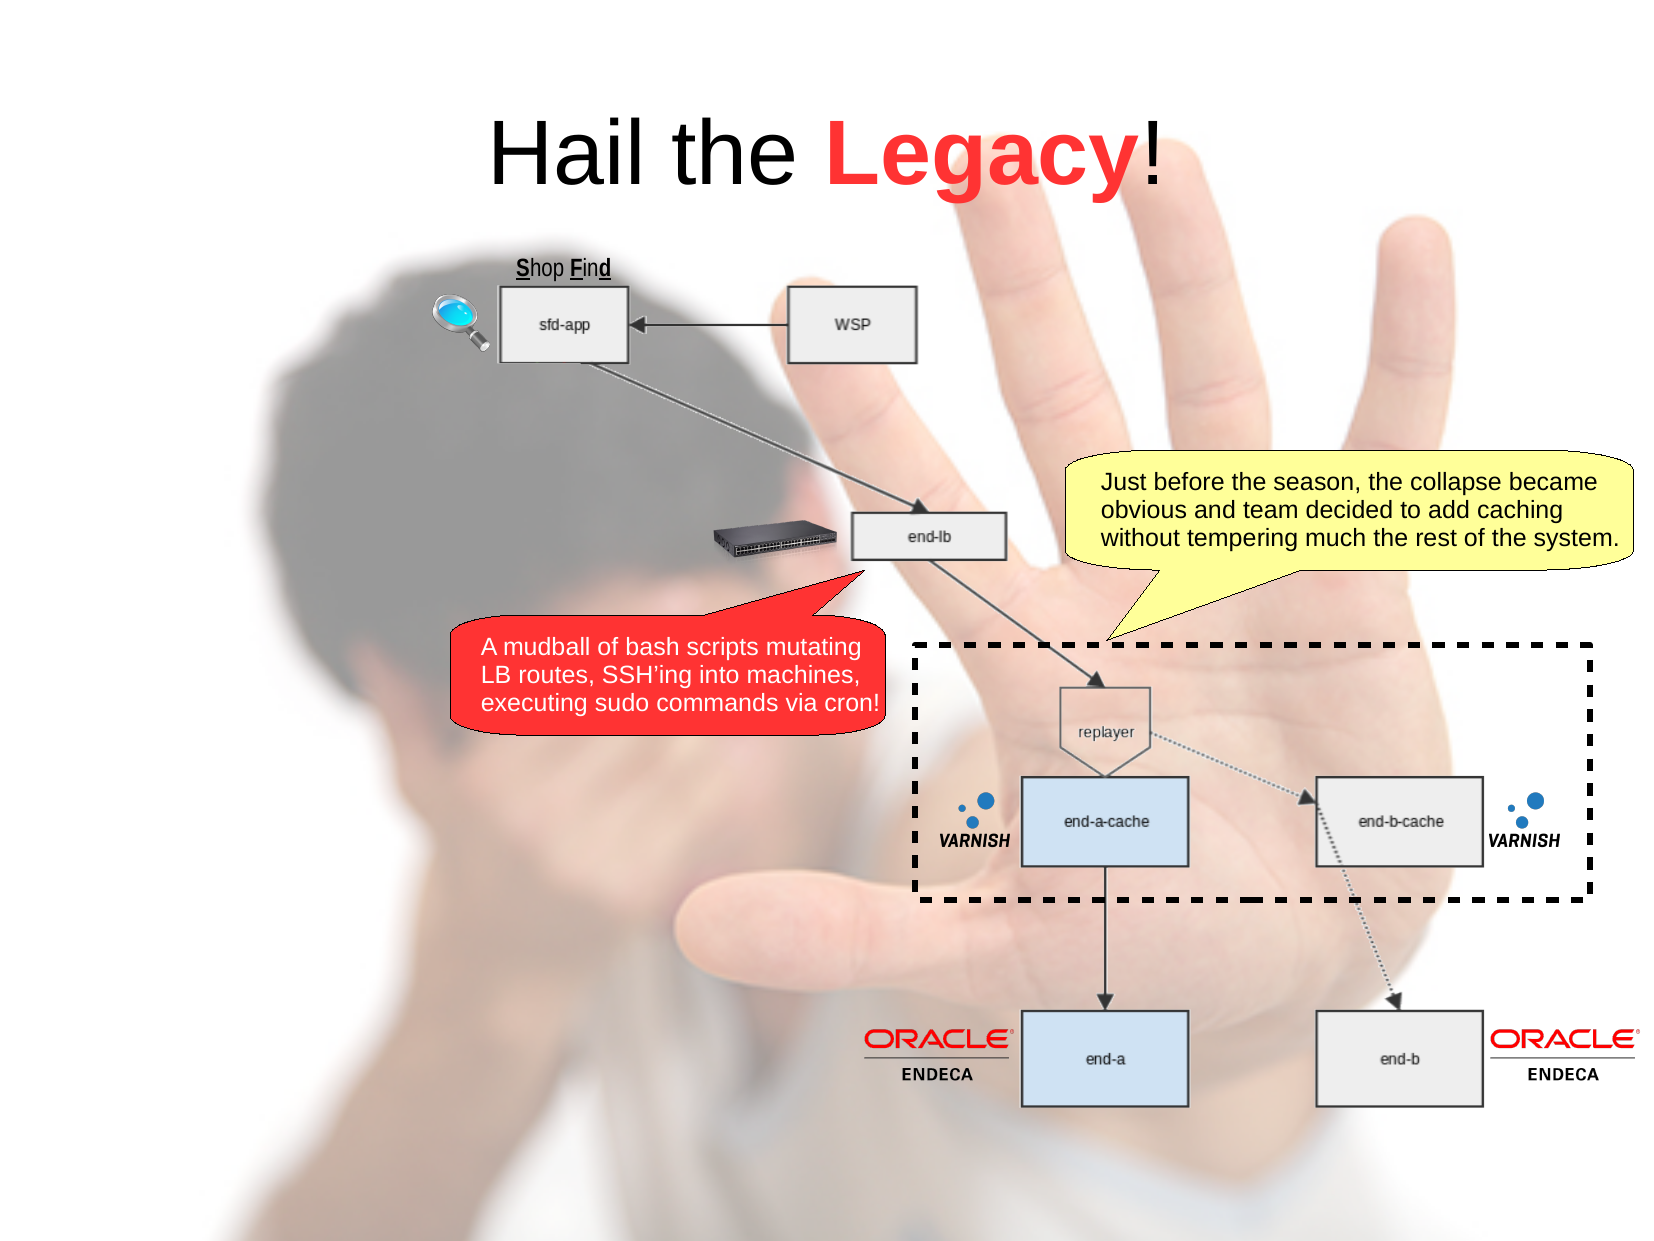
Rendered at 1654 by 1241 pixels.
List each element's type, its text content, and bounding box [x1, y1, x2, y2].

text_box Shop Find [466, 245, 662, 319]
text_box Just before the season, the collapse became obvious and team decided to add caching without tempering much the rest of the system. [1065, 450, 1634, 641]
text_box A mudball of bash scripts mutating LB routes, SSH’ing into machines, executing sudo commands via cron! [450, 570, 886, 736]
picture [0, 0, 1654, 1241]
title Hail the Legacy! [82, 49, 1571, 257]
